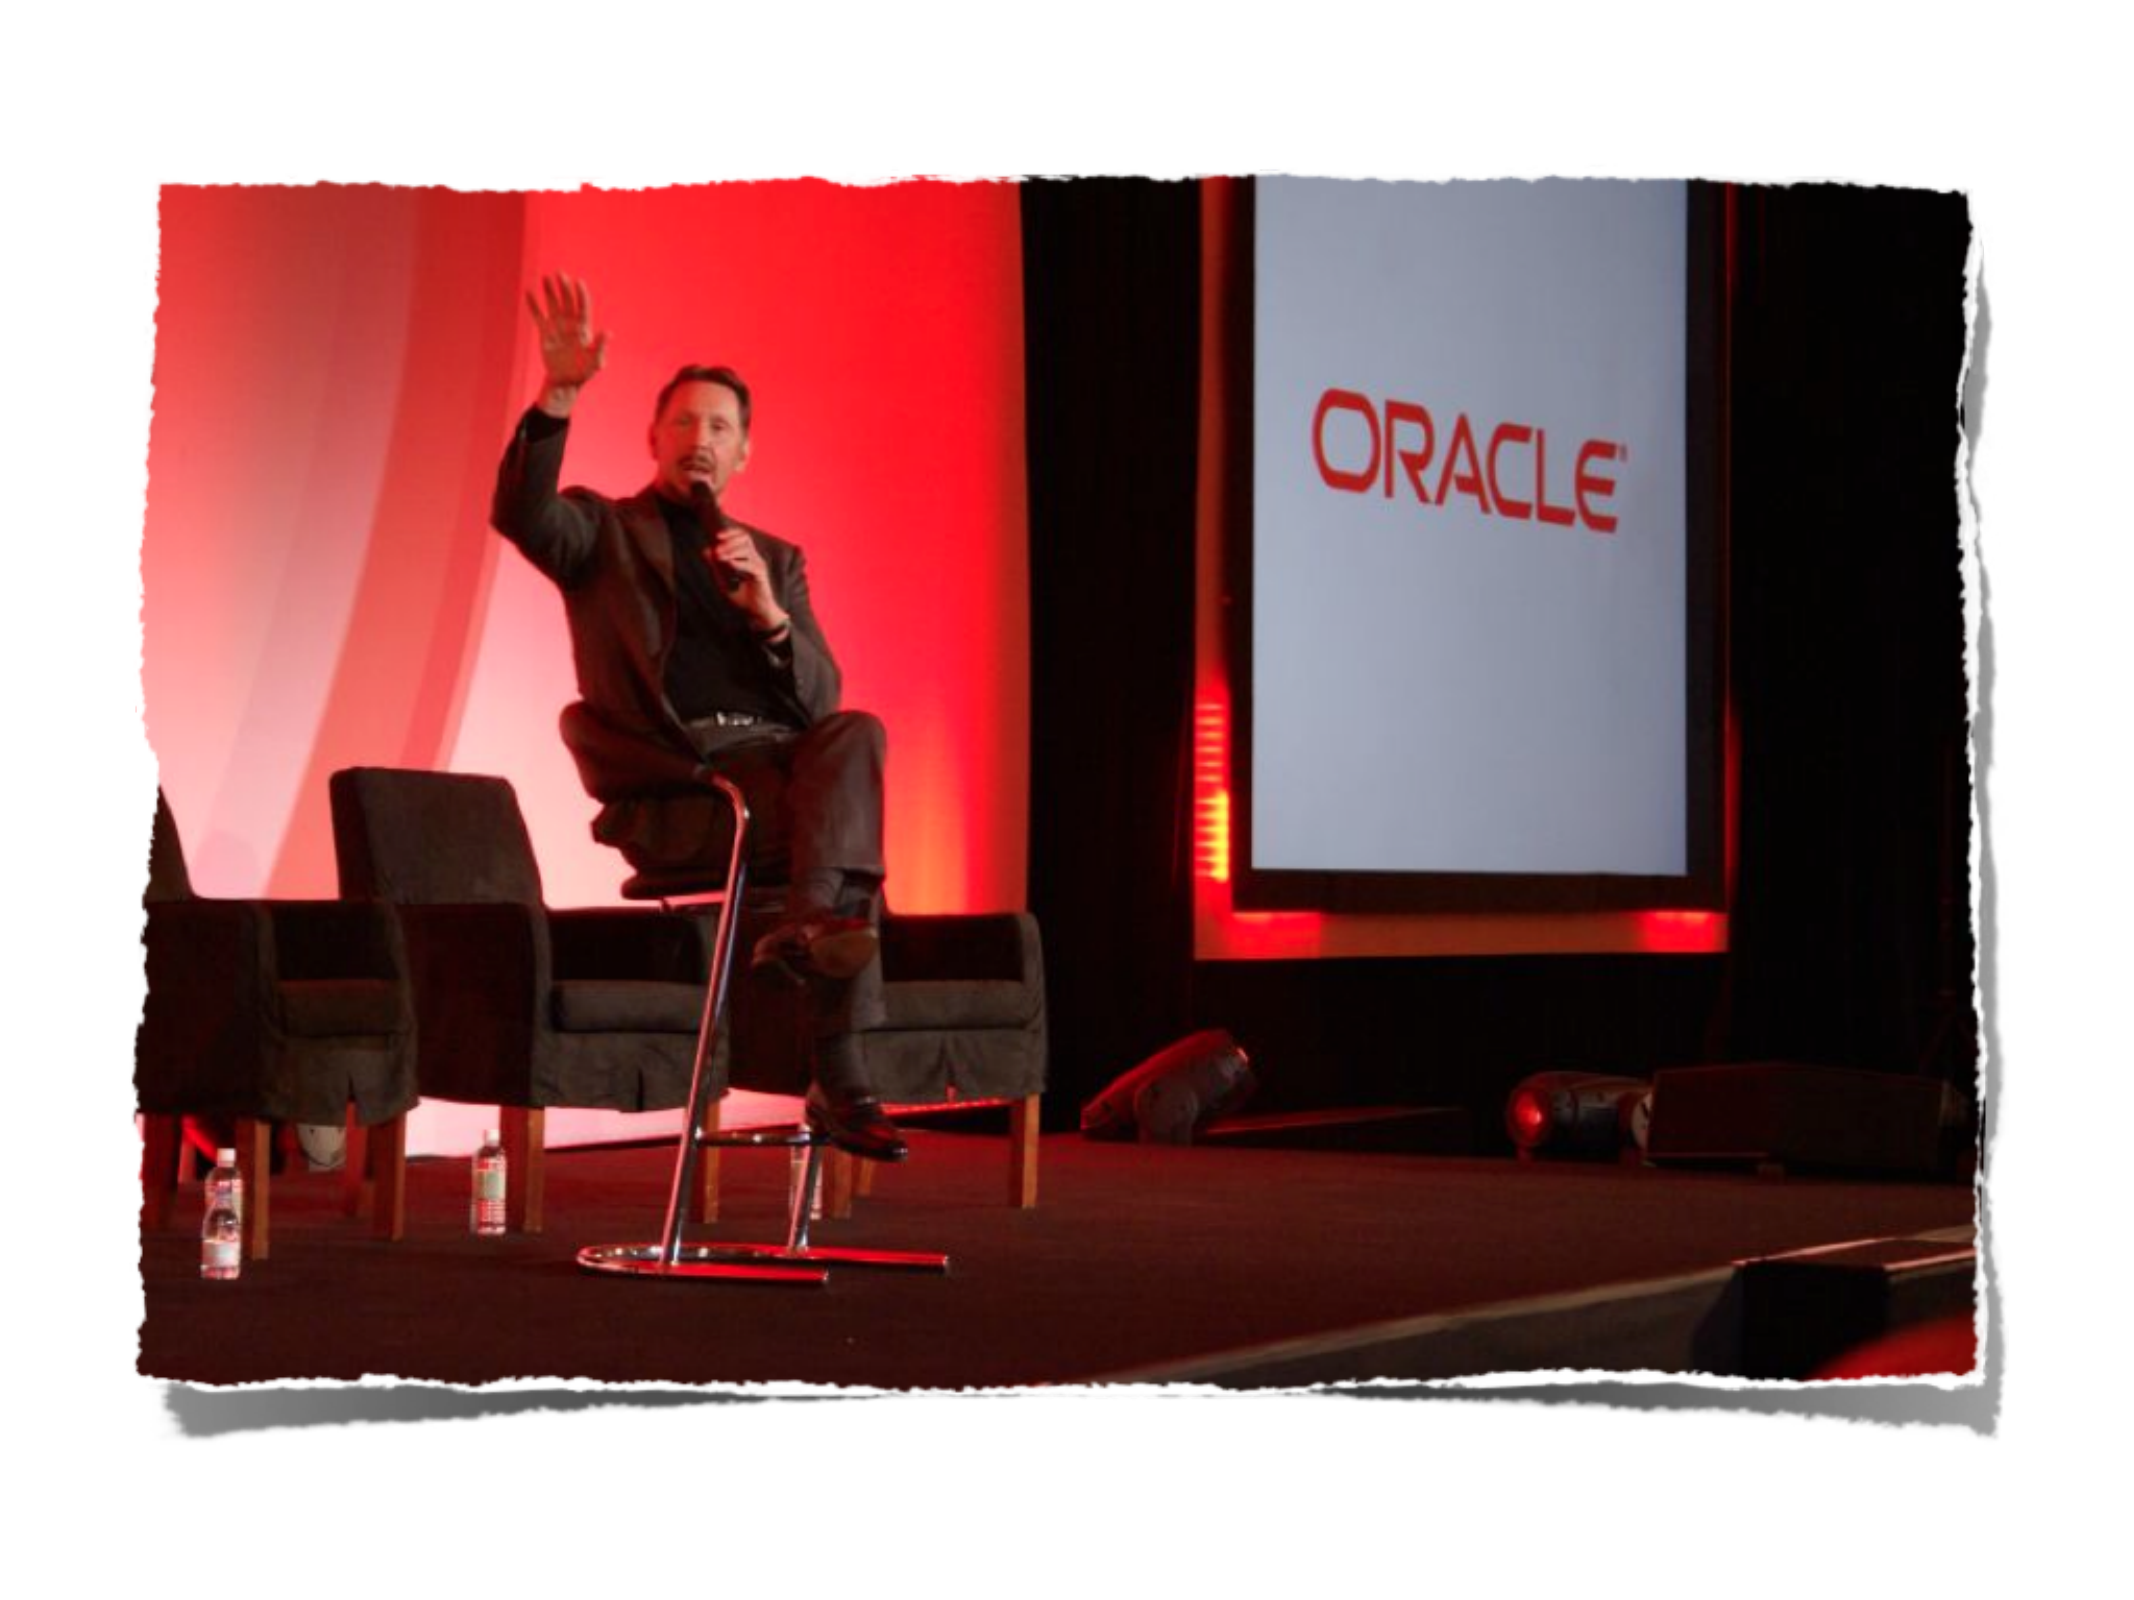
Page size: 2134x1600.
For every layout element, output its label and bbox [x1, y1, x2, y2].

picture [122, 156, 2009, 1445]
